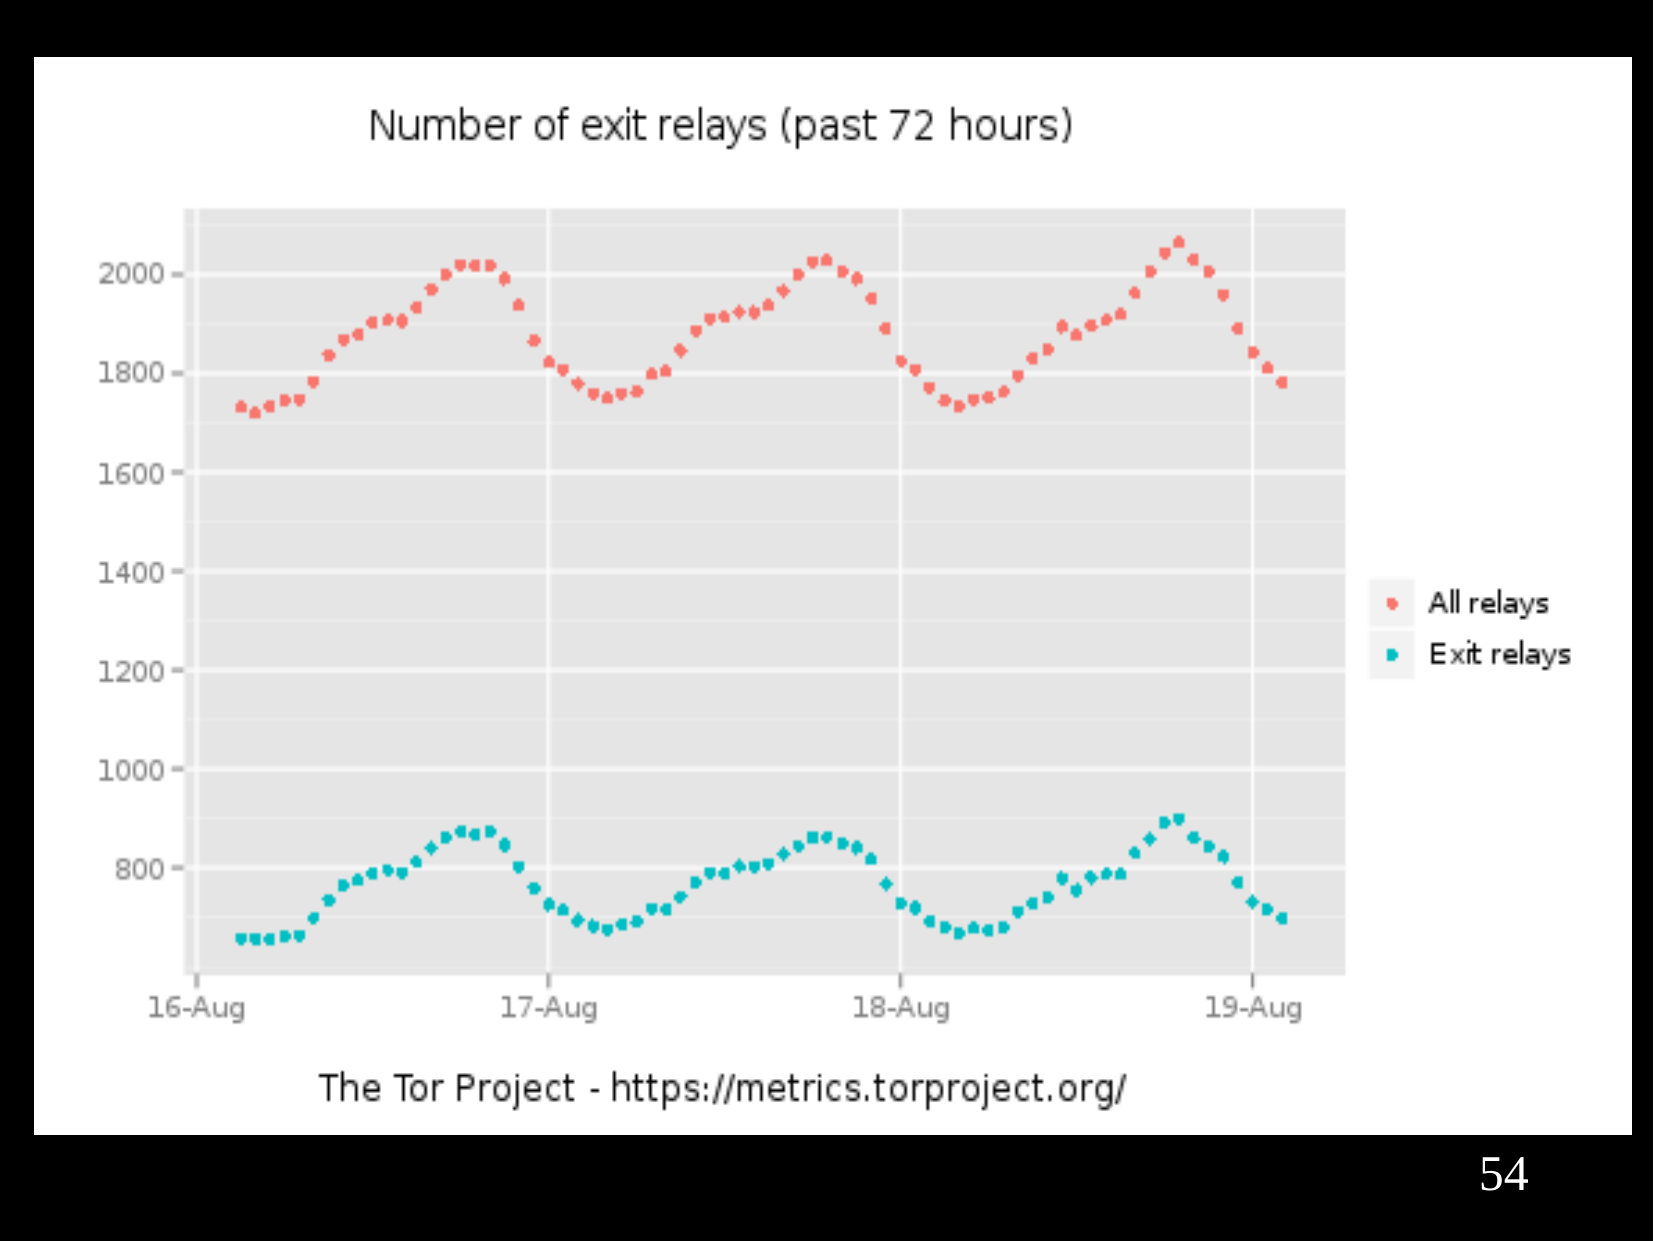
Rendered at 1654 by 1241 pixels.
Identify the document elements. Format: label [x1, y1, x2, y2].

picture [34, 57, 1632, 1135]
